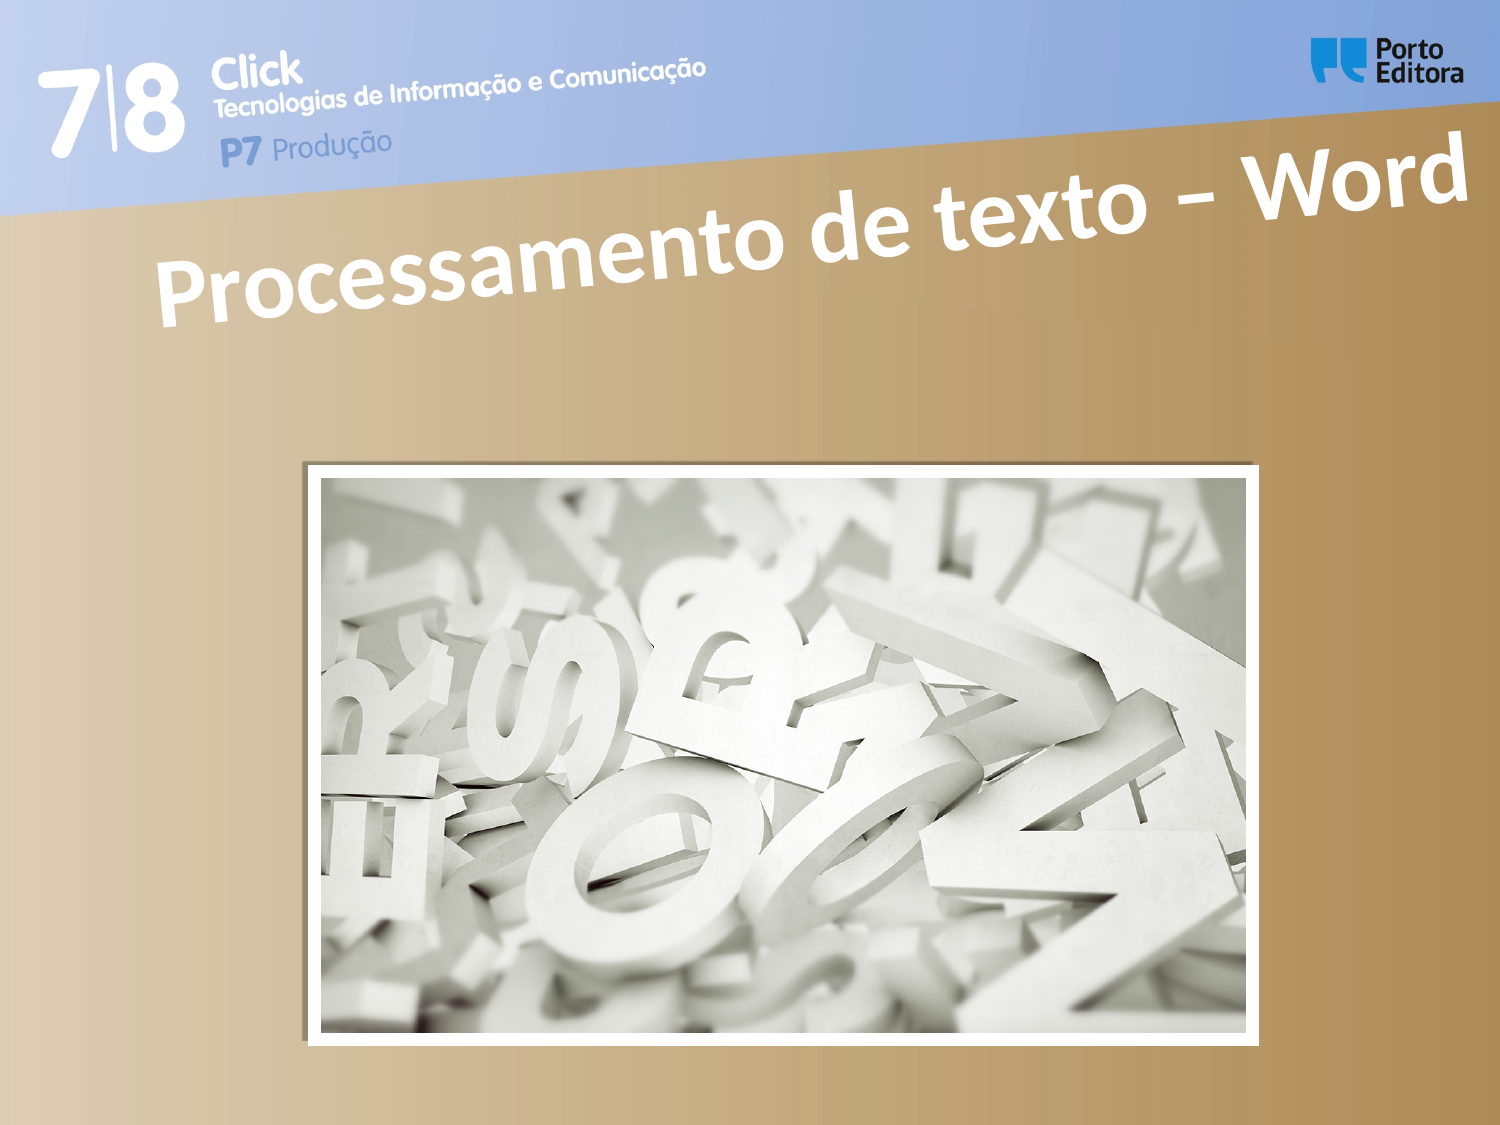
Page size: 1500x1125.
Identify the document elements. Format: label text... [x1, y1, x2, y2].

picture [0, 0, 1500, 1125]
text_box Processamento de texto – Word [110, 102, 1500, 364]
